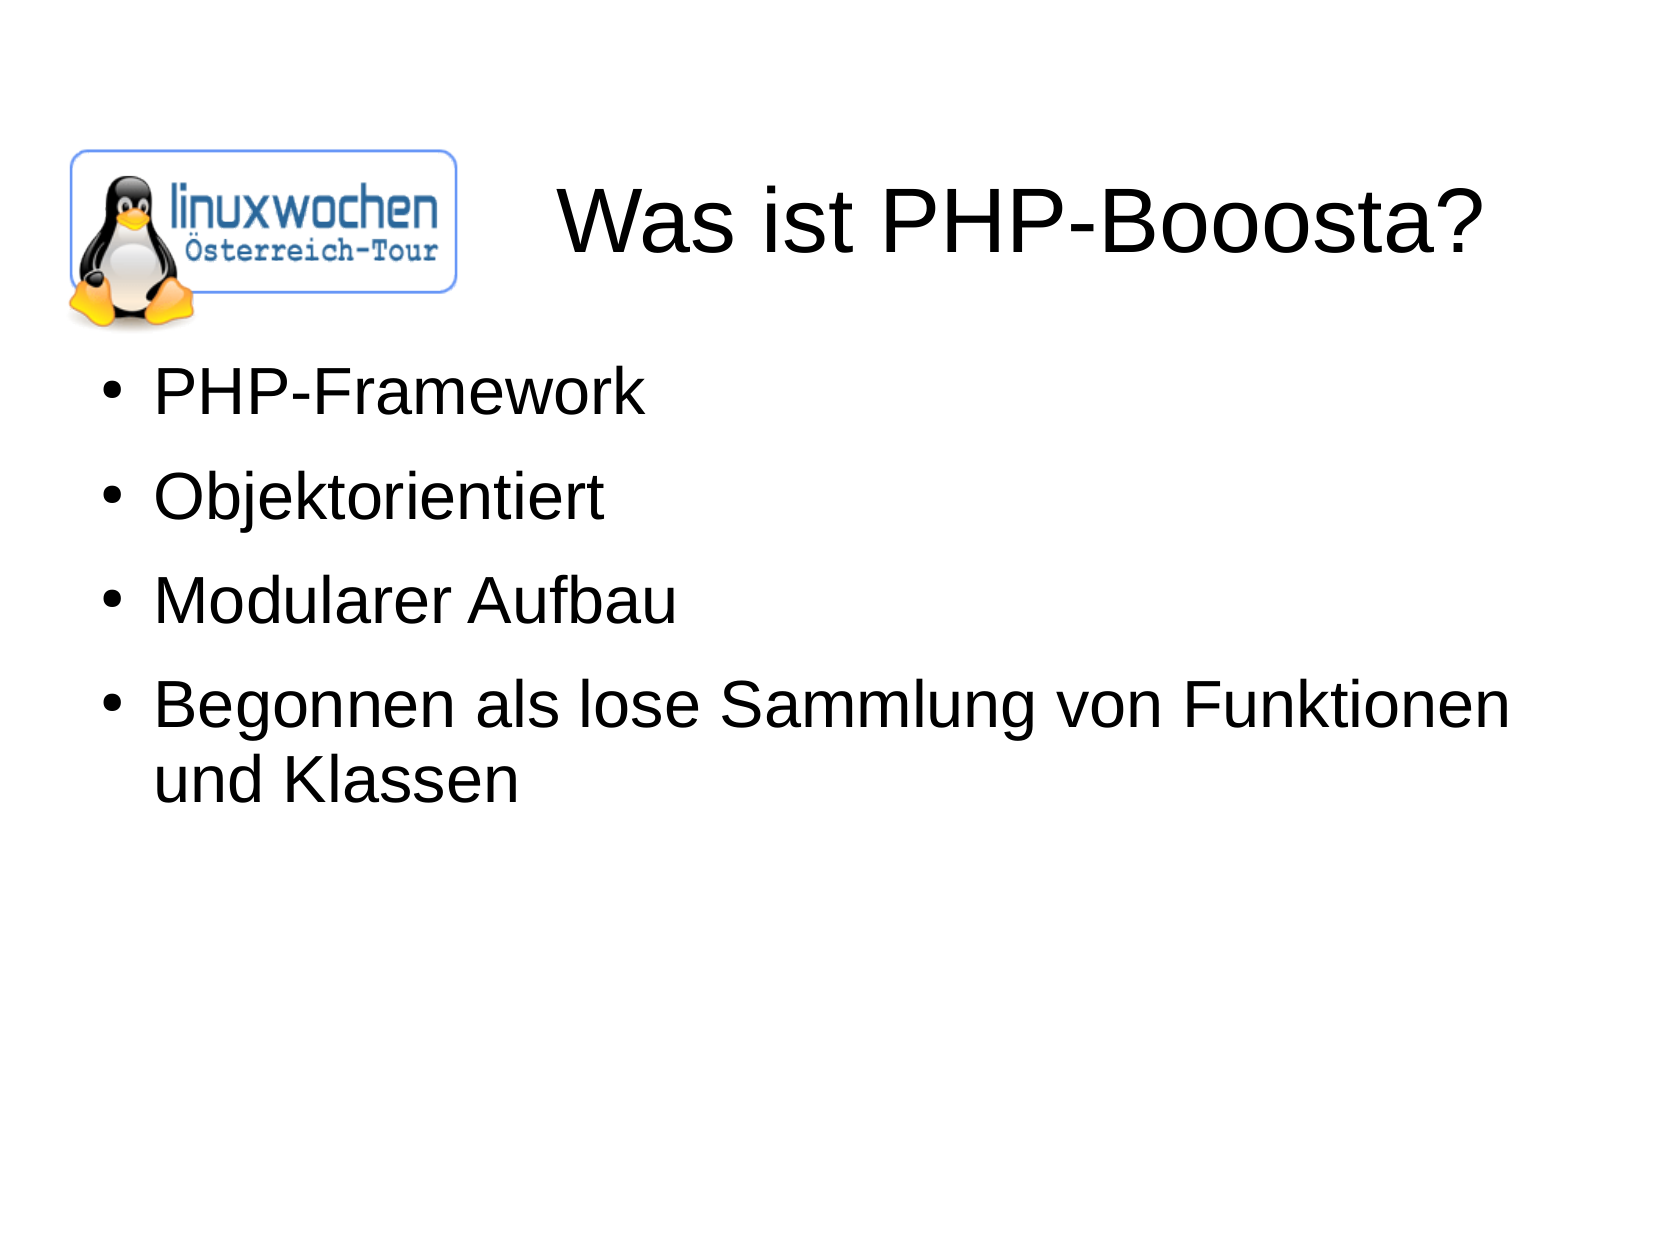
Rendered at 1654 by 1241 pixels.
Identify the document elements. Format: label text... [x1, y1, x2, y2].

picture [37, 129, 472, 338]
title Was ist PHP-Booosta? [484, 151, 1559, 291]
list PHP-Framework Objektorientiert Modularer Aufbau Begonnen als lose Sammlung von Funktionen und Klassen [82, 354, 1571, 1111]
